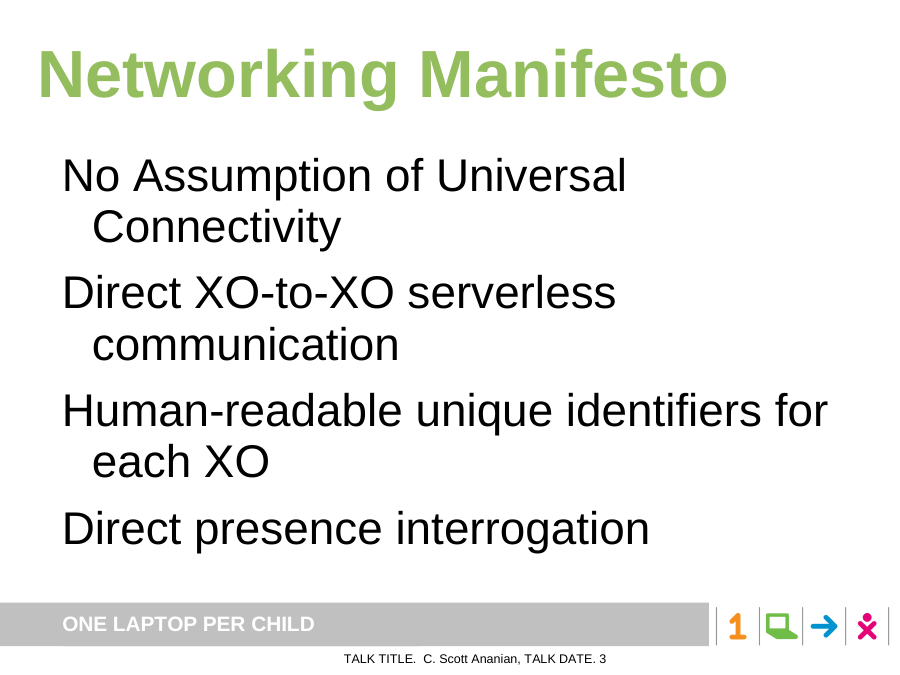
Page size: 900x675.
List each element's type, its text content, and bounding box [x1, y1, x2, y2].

list No Assumption of Universal Connectivity Direct XO-to-XO serverless communication Human-readable unique identifiers for each XO Direct presence interrogation [61, 150, 844, 675]
title Networking Manifesto [37, 37, 856, 226]
picture [844, 598, 898, 655]
